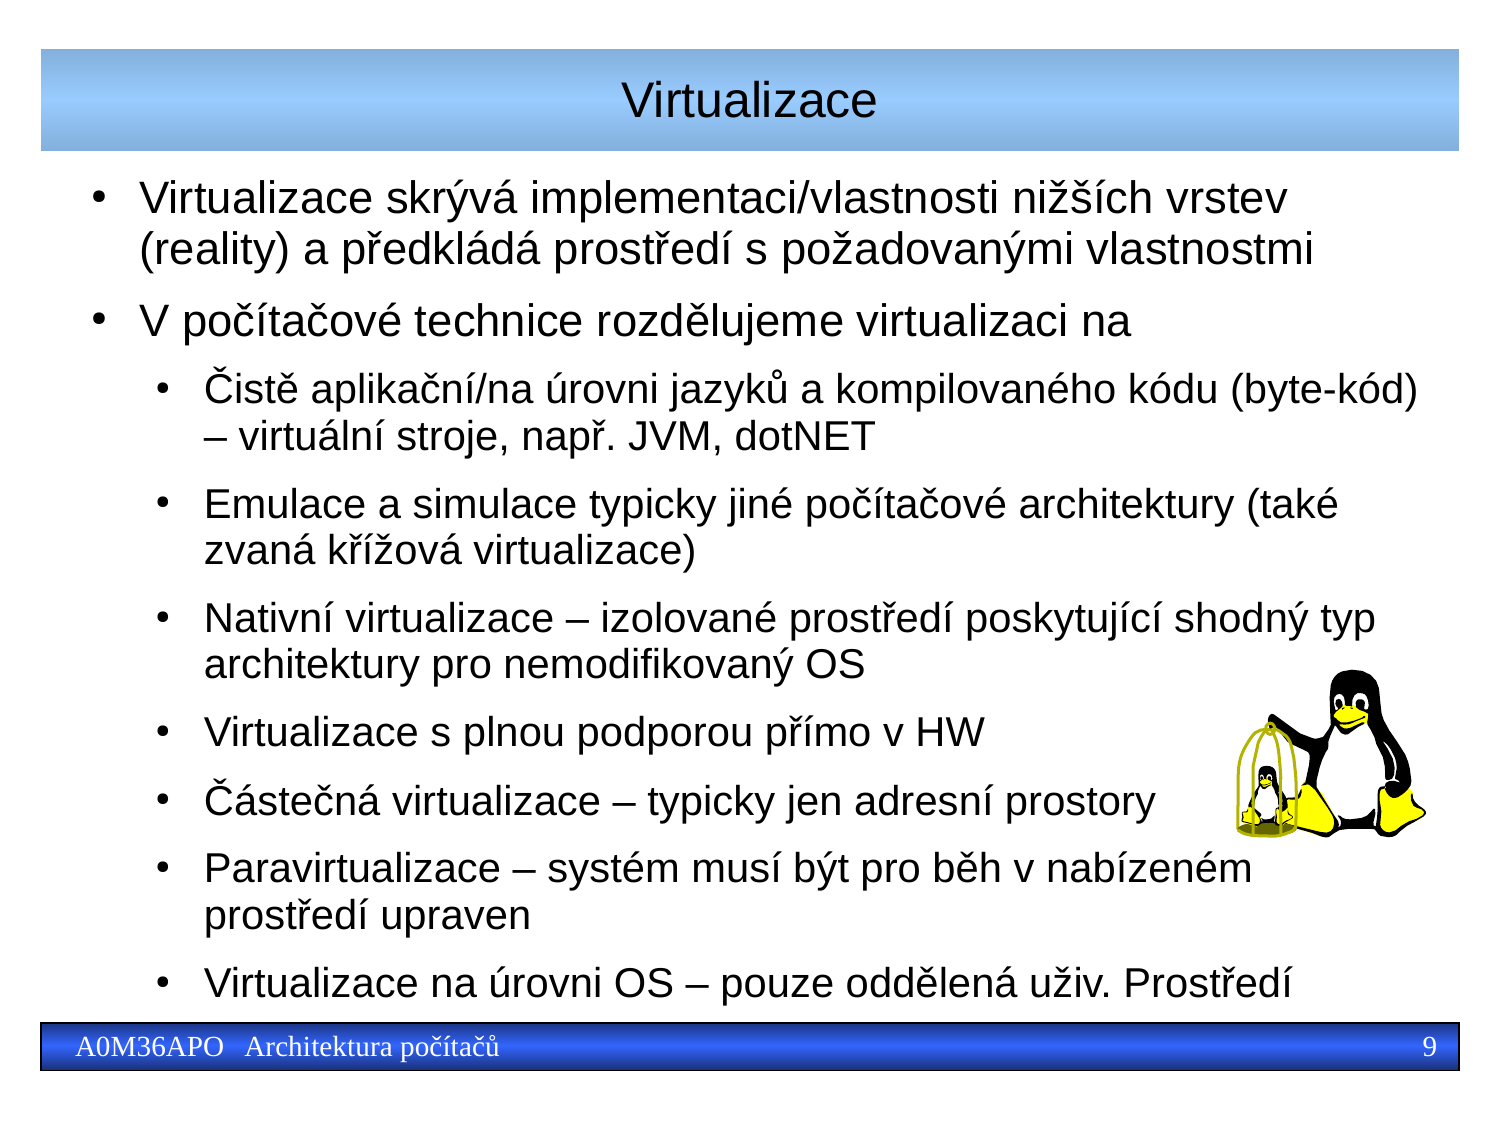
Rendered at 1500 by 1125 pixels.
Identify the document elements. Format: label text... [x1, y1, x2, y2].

title Virtualizace [41, 49, 1459, 151]
list Virtualizace skrývá implementaci/vlastnosti nižších vrstev (reality) a předkládá prostředí s požadovanými vlastnostmi V počítačové technice rozdělujeme virtualizaci na Čistě aplikační/na úrovni jazyků a kompilovaného kódu (byte-kód) – virtuální stroje, např. JVM, dotNET Emulace a simulace typicky jiné počítačové architektury (také zvaná křížová virtualizace) Nativní virtualizace – izolované prostředí poskytující shodný typ architektury pro nemodifikovaný OS Virtualizace s plnou podporou přímo v HW Částečná virtualizace – typicky jen adresní prostory Paravirtualizace – systém musí být pro běh v nabízeném prostředí upraven Virtualizace na úrovni OS – pouze oddělená uživ. Prostředí [75, 172, 1426, 1013]
text_box [1255, 765, 1279, 834]
text_box [1237, 798, 1251, 833]
text_box [1267, 669, 1426, 838]
text_box [1283, 792, 1294, 832]
text_box [1282, 736, 1288, 743]
